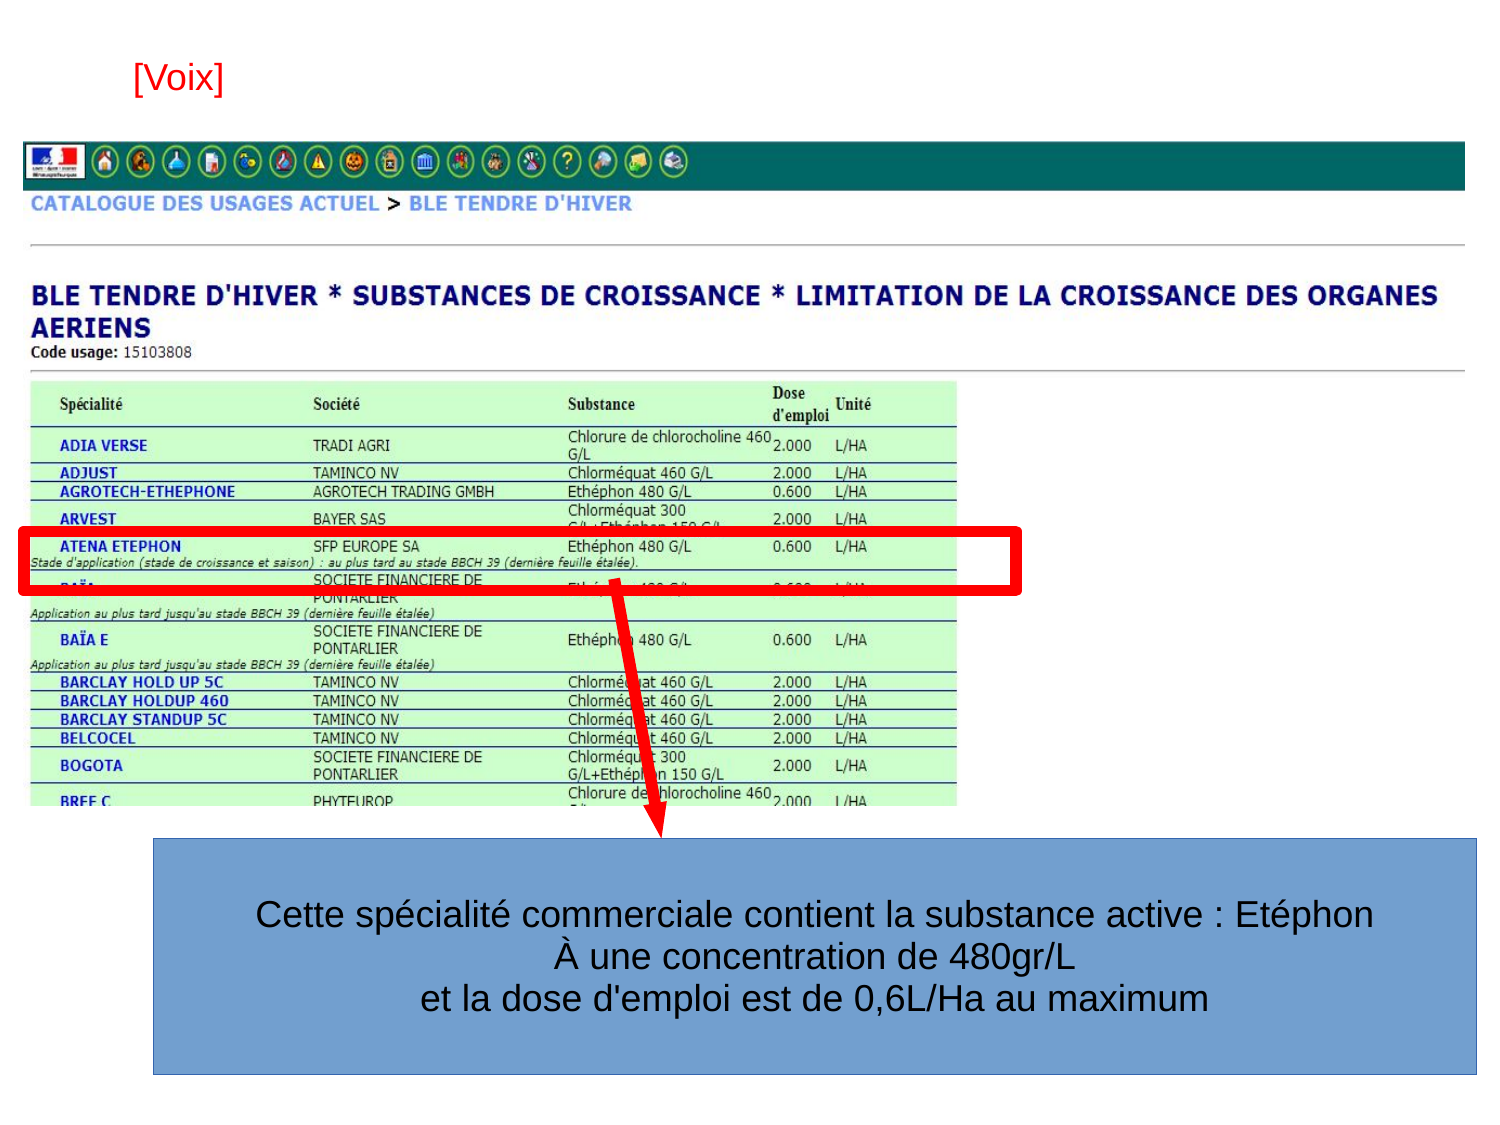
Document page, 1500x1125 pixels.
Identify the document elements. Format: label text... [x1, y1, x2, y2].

picture [30, 537, 1010, 585]
picture [23, 596, 648, 806]
picture [23, 141, 1465, 806]
text_box [Voix] [118, 49, 240, 107]
text_box Cette spécialité commerciale contient la substance active : Etéphon À une concentration de 480gr/L et la dose d'emploi est de 0,6L/Ha au maximum [153, 838, 1477, 1075]
